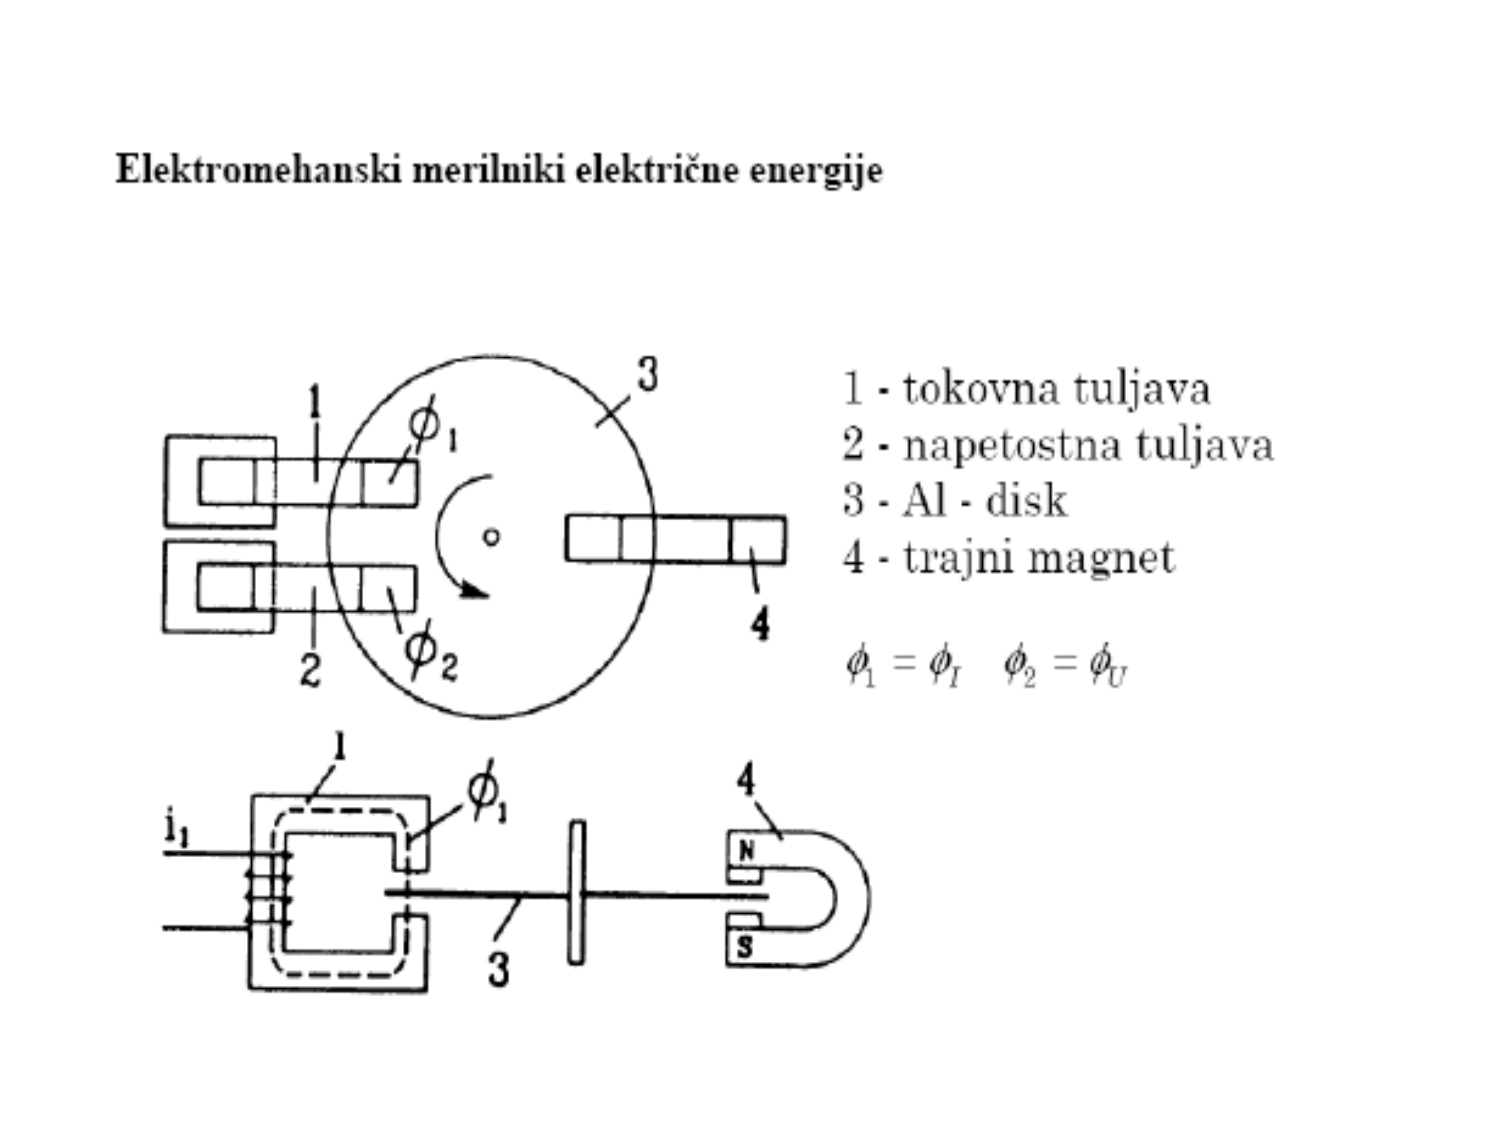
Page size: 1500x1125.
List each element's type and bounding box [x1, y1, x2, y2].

picture [64, 100, 1353, 1047]
